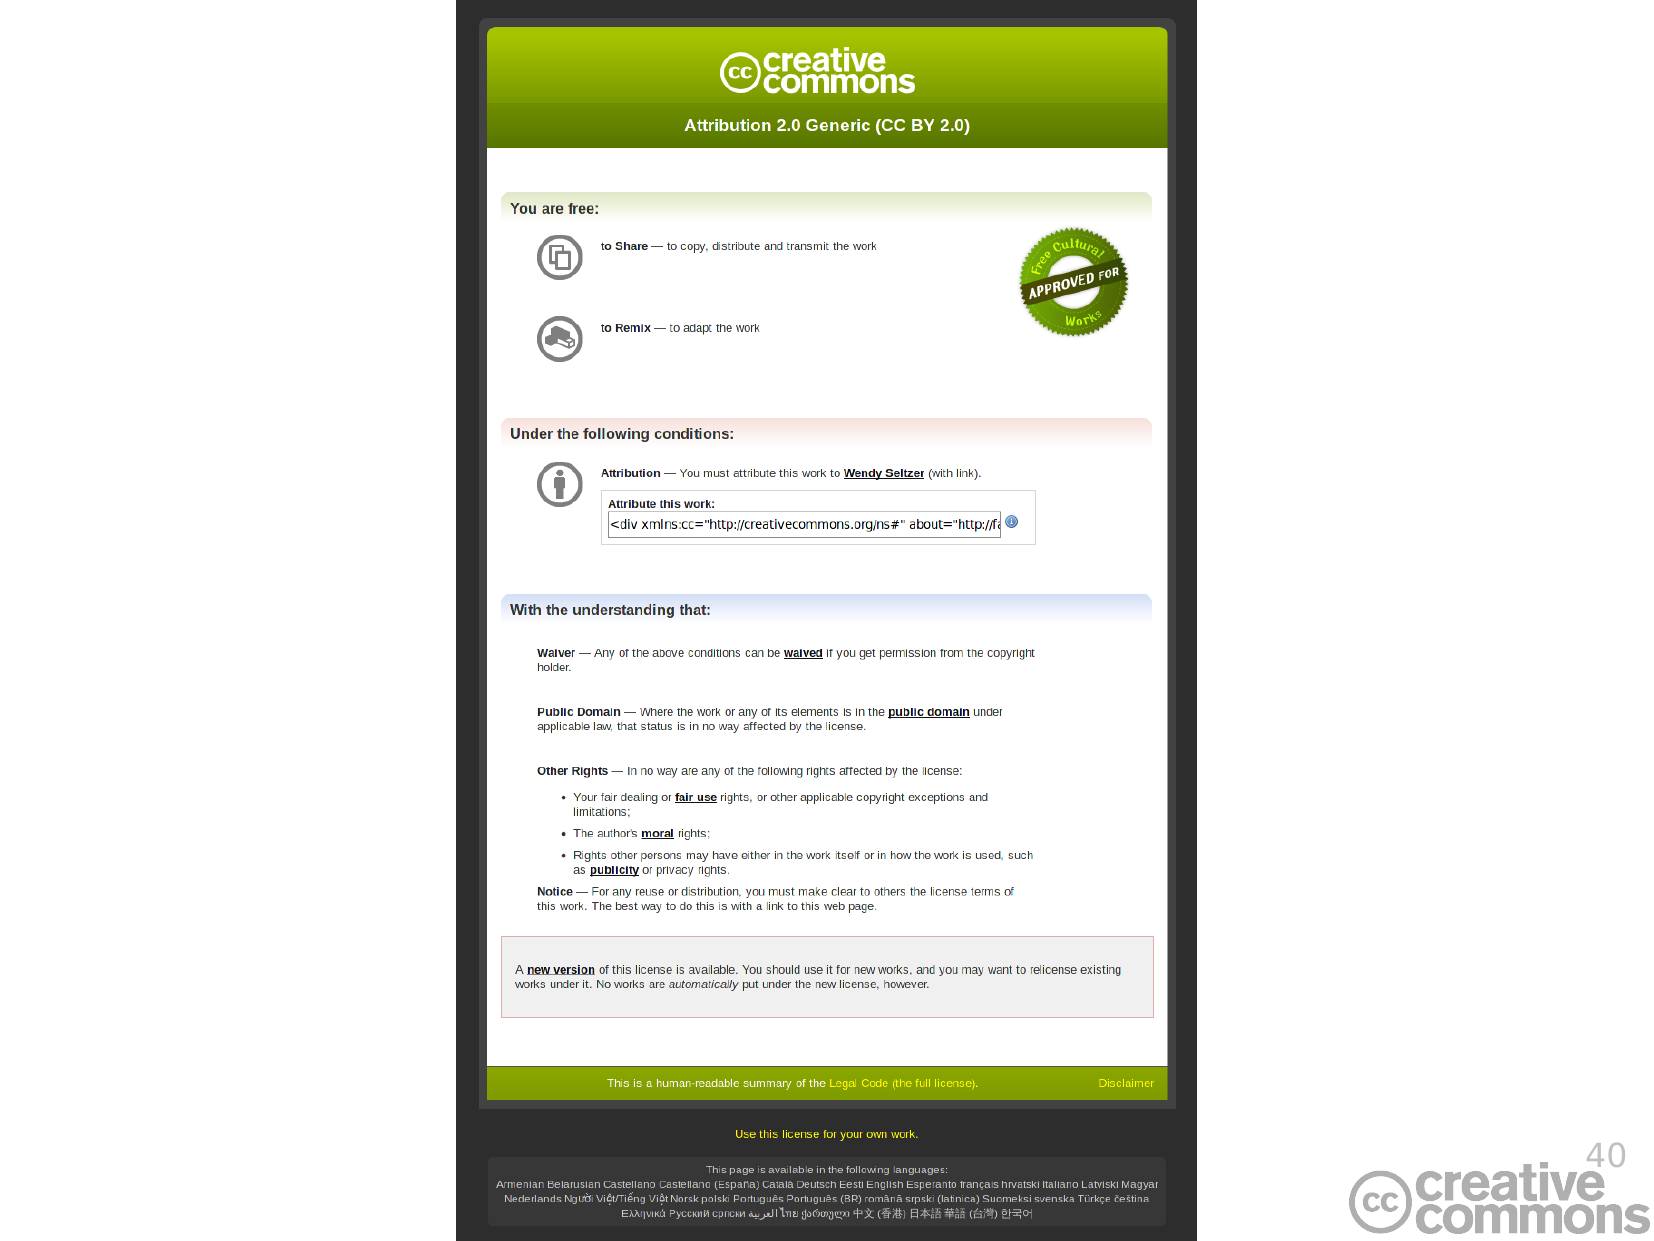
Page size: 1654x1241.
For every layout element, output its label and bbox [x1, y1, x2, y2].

picture [456, 0, 1197, 1241]
picture [1349, 1162, 1650, 1234]
